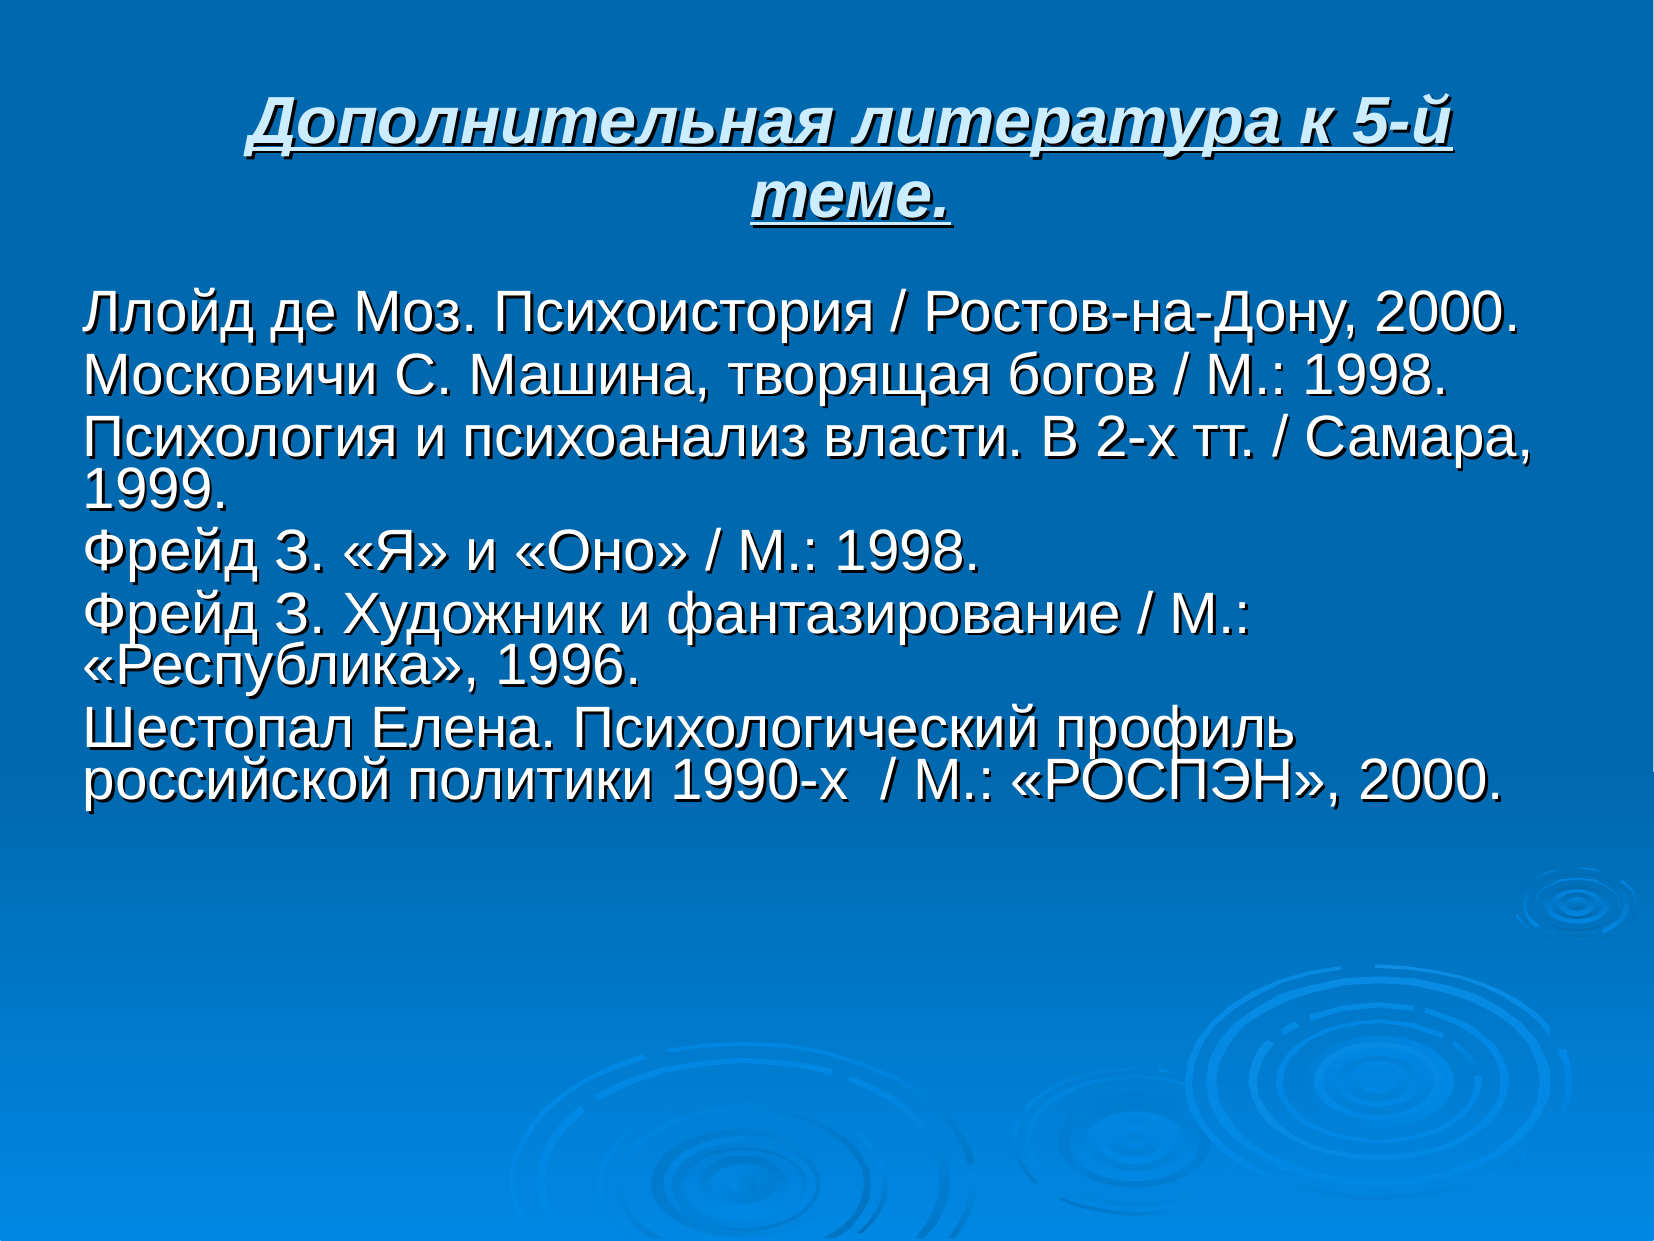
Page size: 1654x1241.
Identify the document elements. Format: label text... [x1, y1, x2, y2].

list Ллойд де Моз. Психоистория / Ростов-на-Дону, 2000. Московичи С. Машина, творящая богов / М.: 1998. Психология и психоанализ власти. В 2-х тт. / Самара, 1999. Фрейд З. «Я» и «Оно» / М.: 1998. Фрейд З. Художник и фантазирование / М.: «Республика», 1996. Шестопал Елена. Психологический профиль российской политики 1990-х / М.: «РОСПЭН», 2000. [82, 290, 1571, 1109]
title Дополнительная литература к 5-й теме. [147, 0, 1554, 290]
